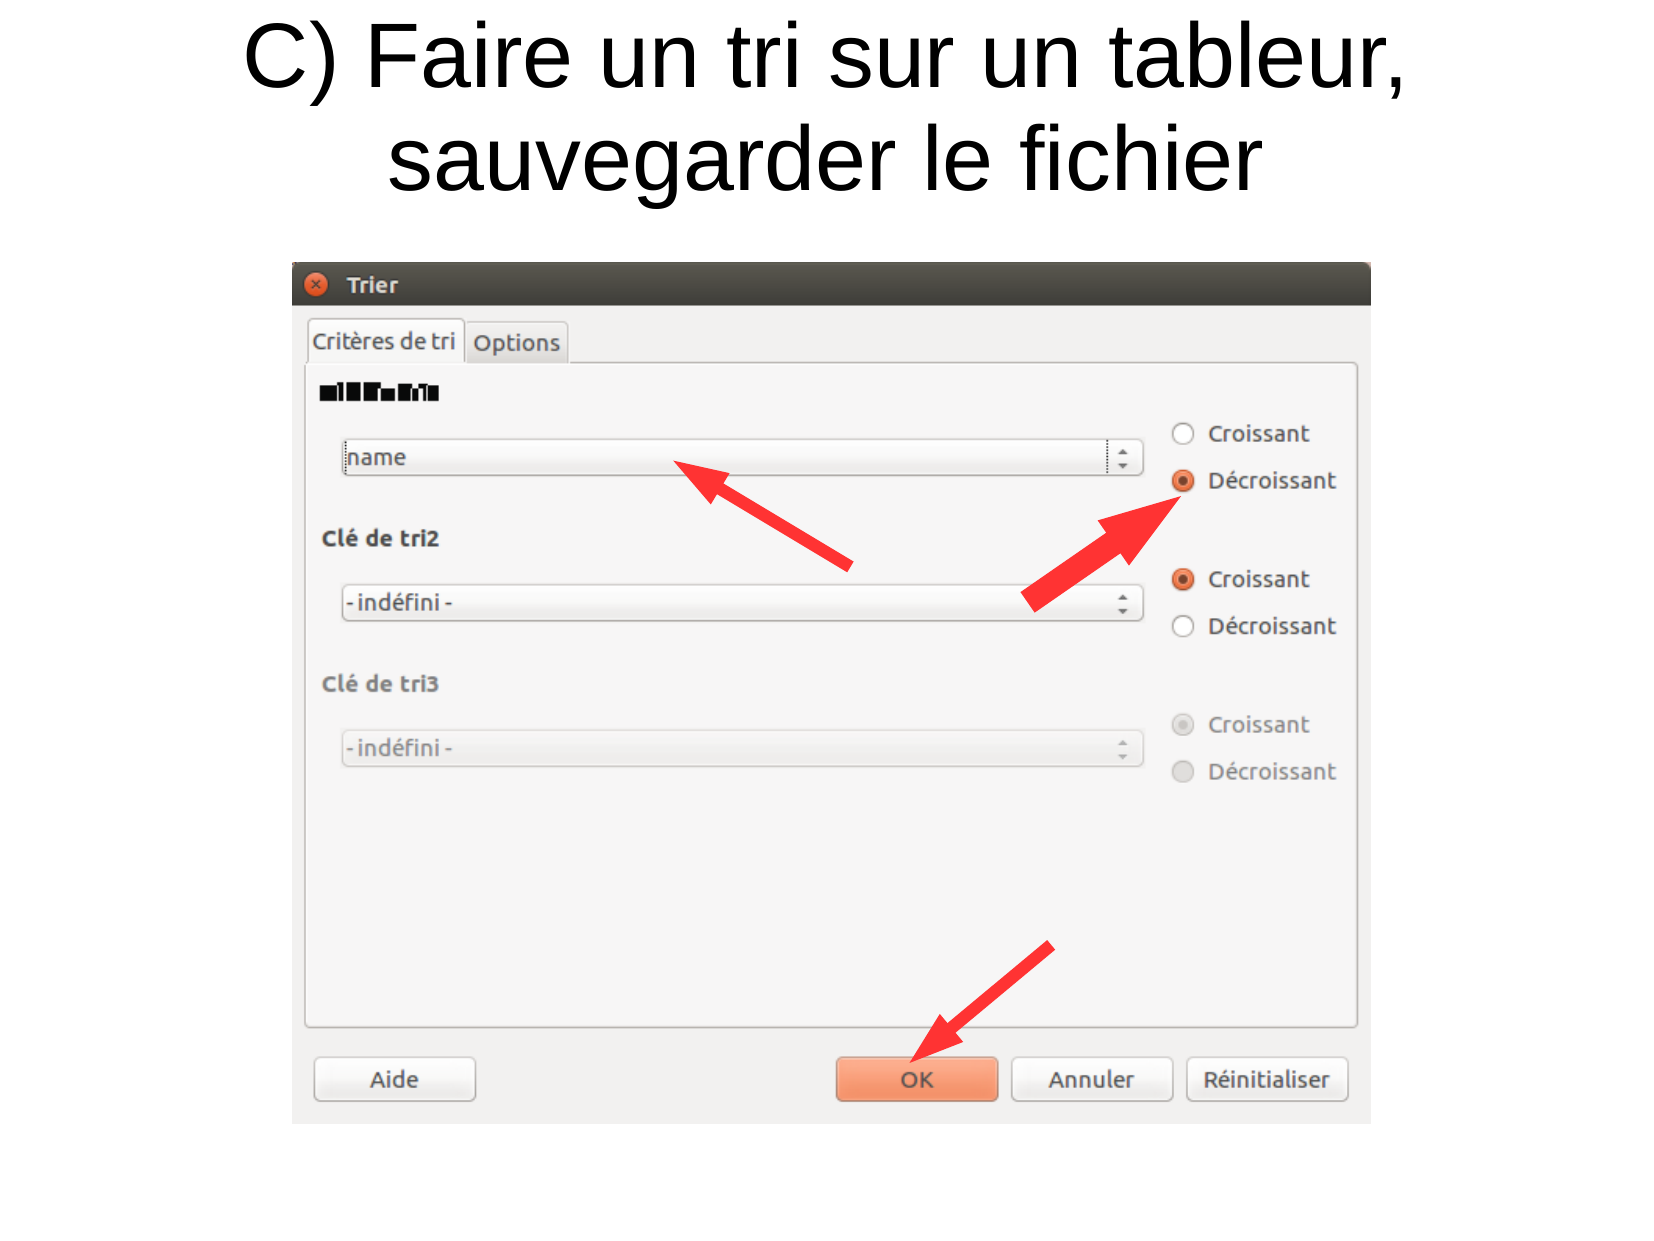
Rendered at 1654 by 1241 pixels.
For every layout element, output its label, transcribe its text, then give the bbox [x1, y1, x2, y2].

picture [292, 262, 1371, 1124]
title C) Faire un tri sur un tableur, sauvegarder le fichier [82, 4, 1571, 210]
